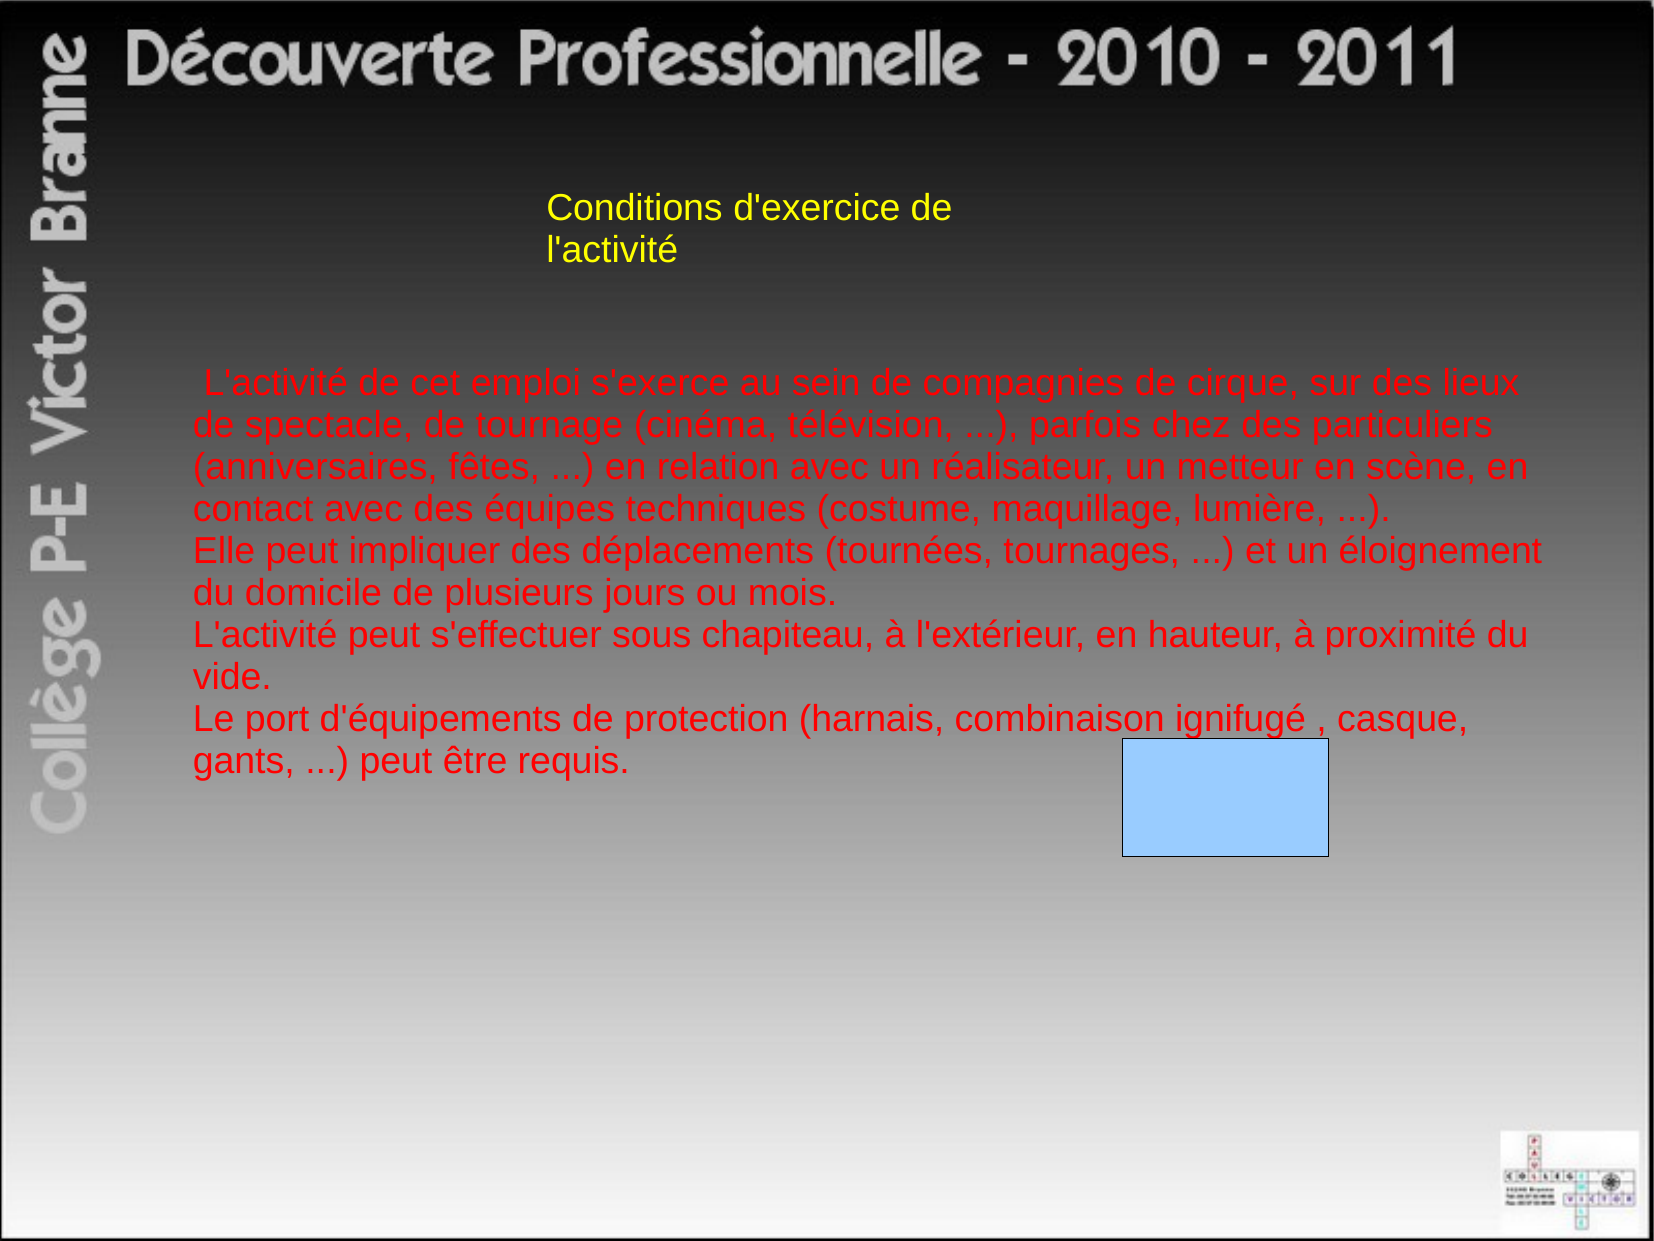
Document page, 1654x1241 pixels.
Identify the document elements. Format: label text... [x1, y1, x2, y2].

text_box L'activité de cet emploi s'exerce au sein de compagnies de cirque, sur des lieux de spectacle, de tournage (cinéma, télévision, ...), parfois chez des particuliers (anniversaires, fêtes, ...) en relation avec un réalisateur, un metteur en scène, en contact avec des équipes techniques (costume, maquillage, lumière, ...). Elle peut impliquer des déplacements (tournées, tournages, ...) et un éloignement du domicile de plusieurs jours ou mois. L'activité peut s'effectuer sous chapiteau, à l'extérieur, en hauteur, à proximité du vide. Le port d'équipements de protection (harnais, combinaison ignifugé , casque, gants, ...) peut être requis. [178, 354, 1565, 1063]
text_box [1122, 738, 1329, 857]
picture [0, 0, 1654, 1241]
text_box Conditions d'exercice de l'activité [531, 179, 1110, 237]
